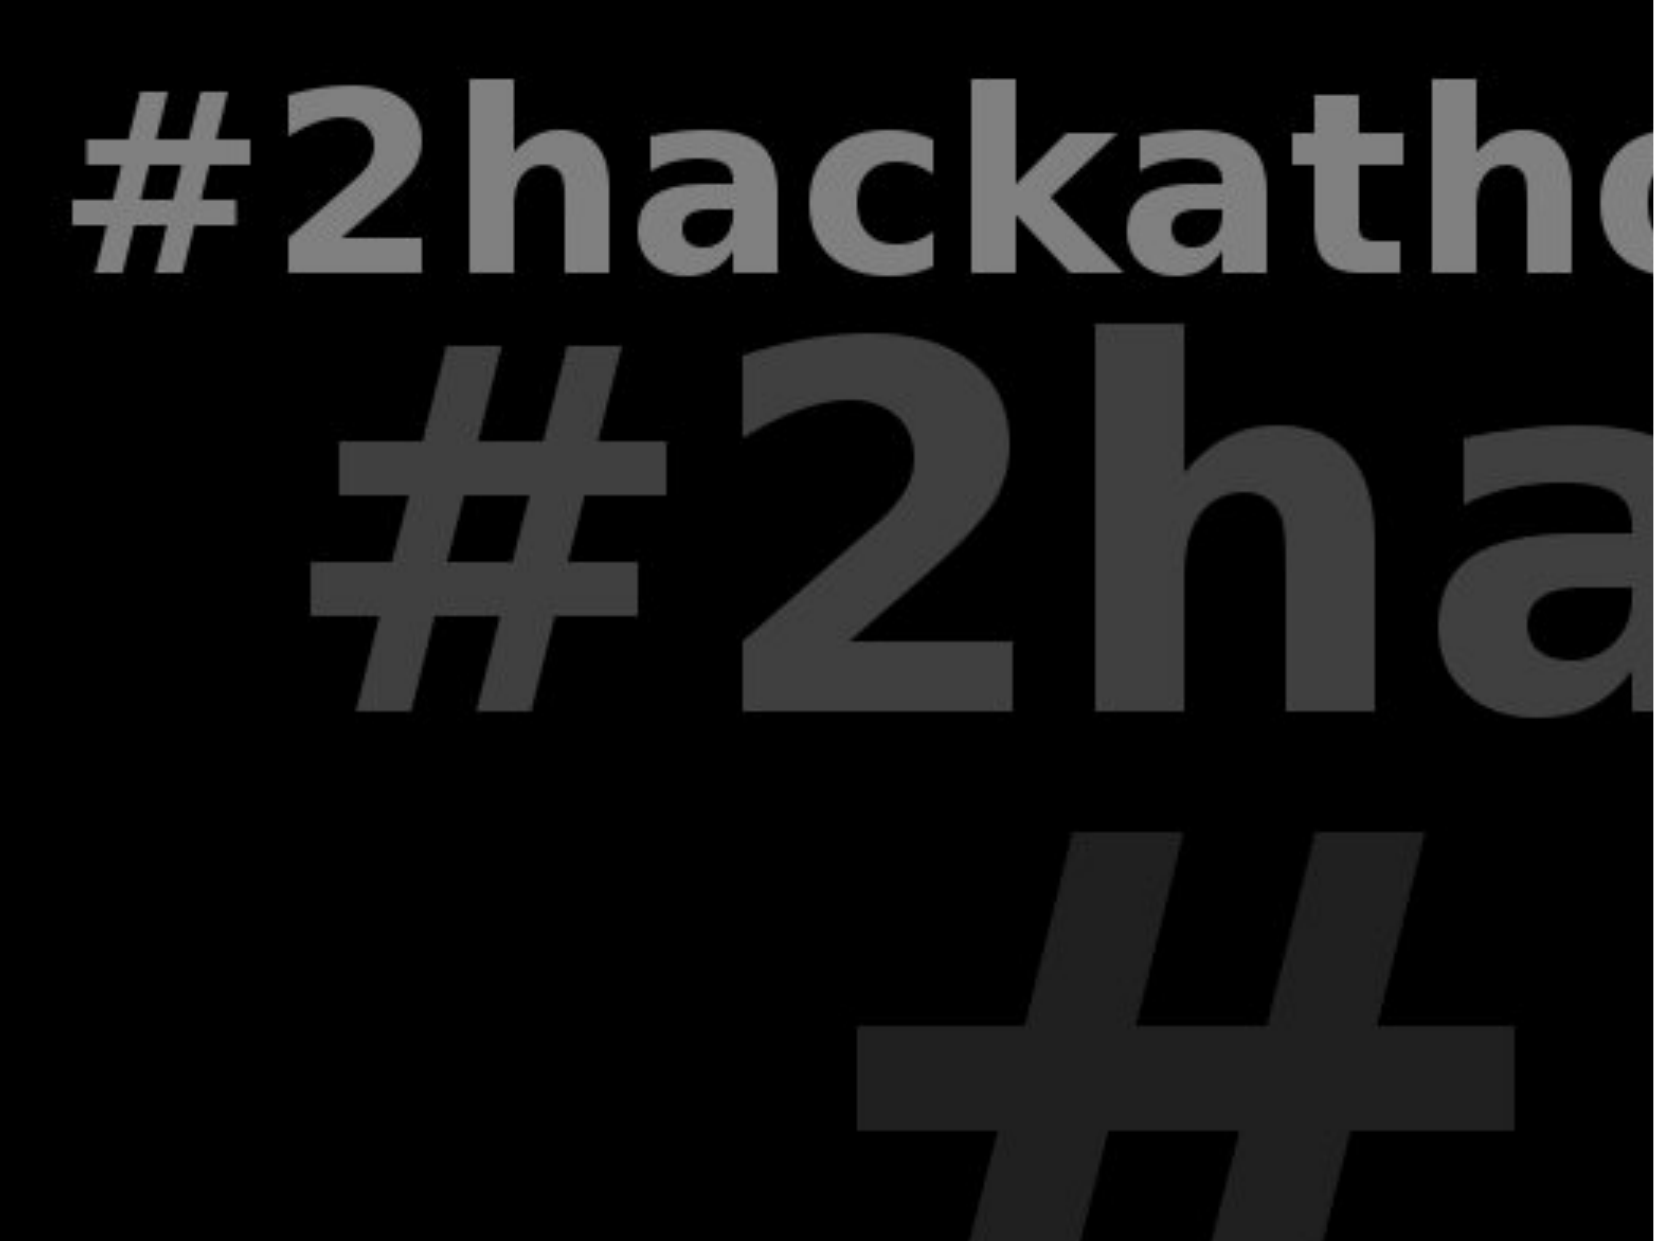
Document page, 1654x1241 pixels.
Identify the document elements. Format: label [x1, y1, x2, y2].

picture [0, 0, 1654, 1241]
subtitle [82, 56, 1571, 1102]
